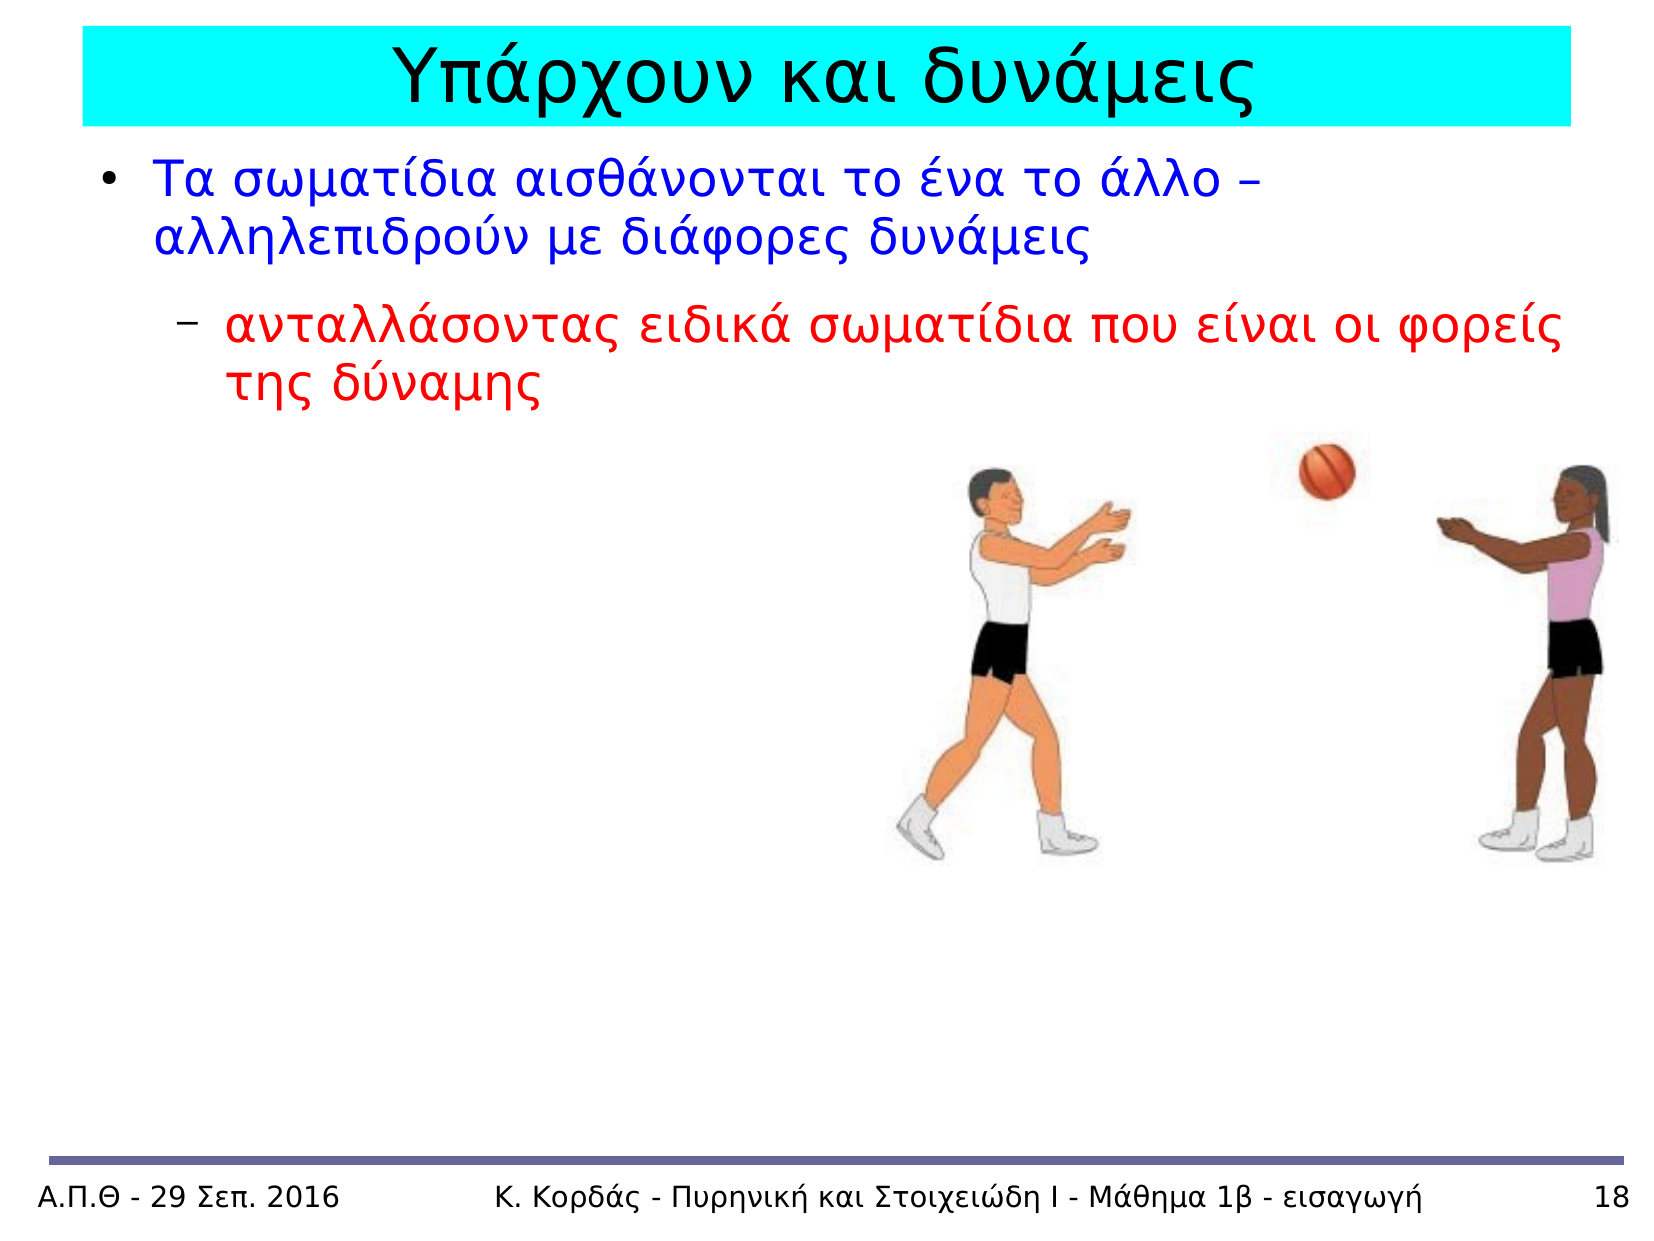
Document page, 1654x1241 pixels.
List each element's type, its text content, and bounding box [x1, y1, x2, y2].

list Τα σωματίδια αισθάνονται το ένα το άλλο – αλληλεπιδρούν με διάφορες δυνάμεις ανταλλάσοντας ειδικά σωματίδια που είναι οι φορείς της δύναμης [82, 150, 1571, 1127]
picture [870, 399, 1619, 869]
title Υπάρχουν και δυνάμεις [82, 25, 1571, 127]
